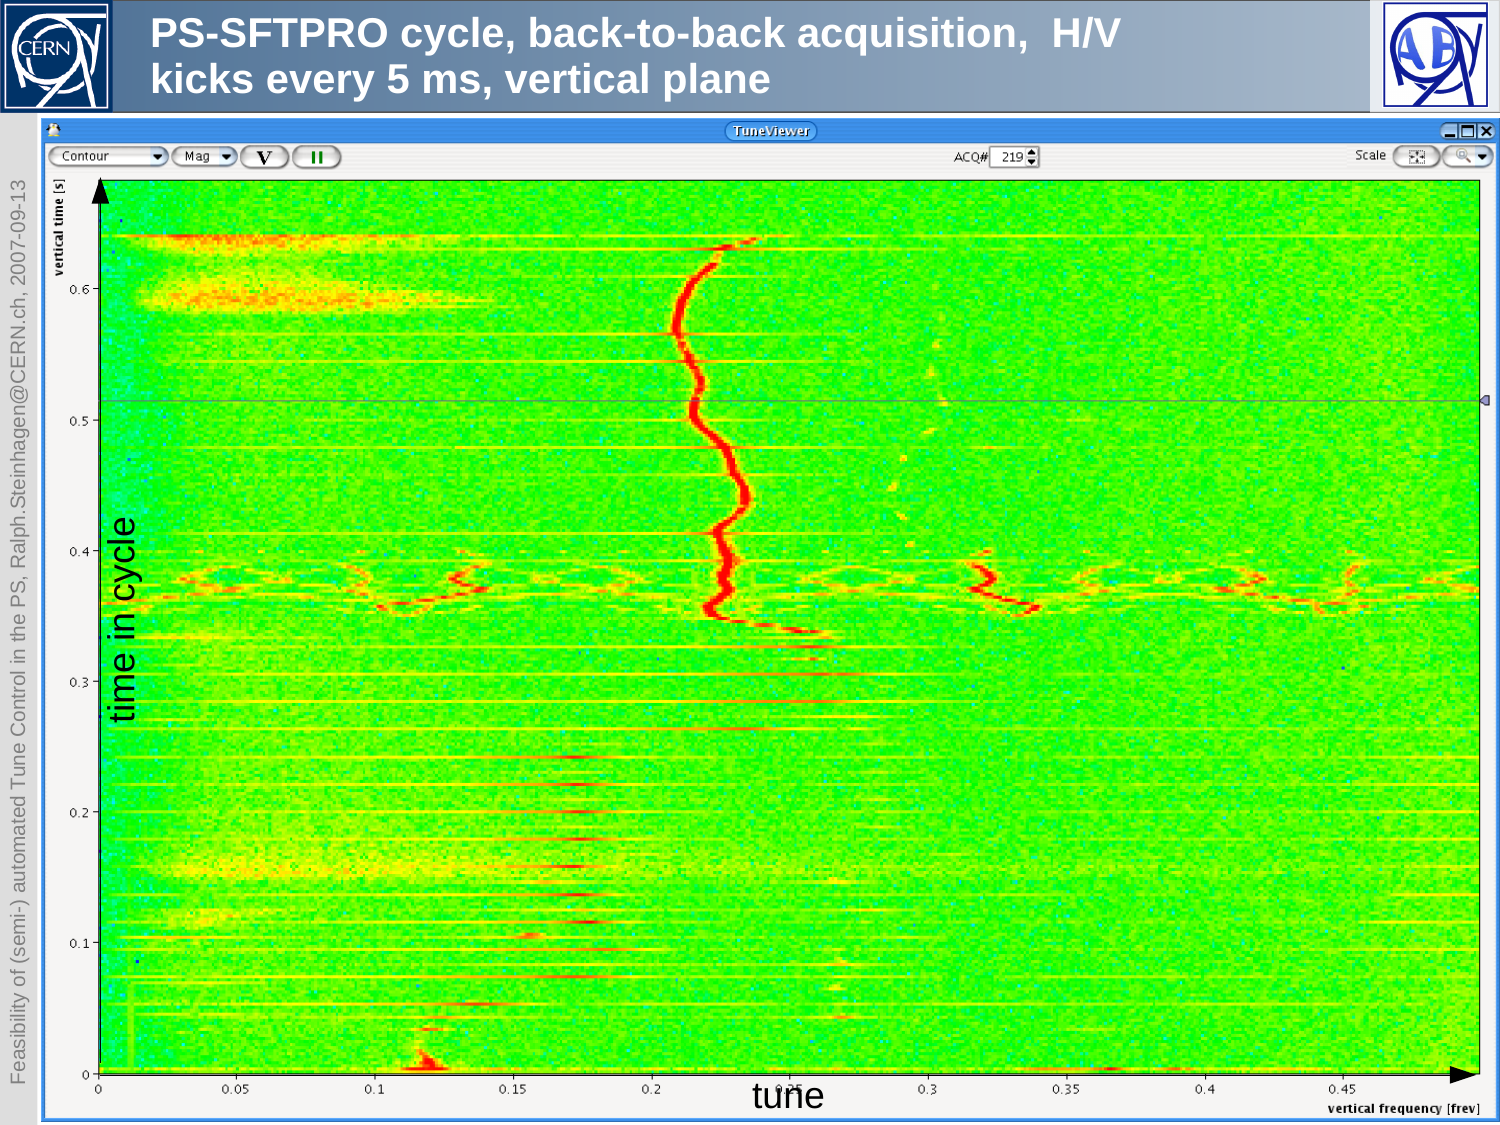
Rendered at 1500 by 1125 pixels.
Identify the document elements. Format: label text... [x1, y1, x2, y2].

picture [41, 118, 1500, 1123]
picture [0, 0, 113, 113]
picture [1382, 1, 1489, 108]
title PS-SFTPRO cycle, back-to-back acquisition, H/V kicks every 5 ms, vertical plane [150, 7, 1201, 106]
